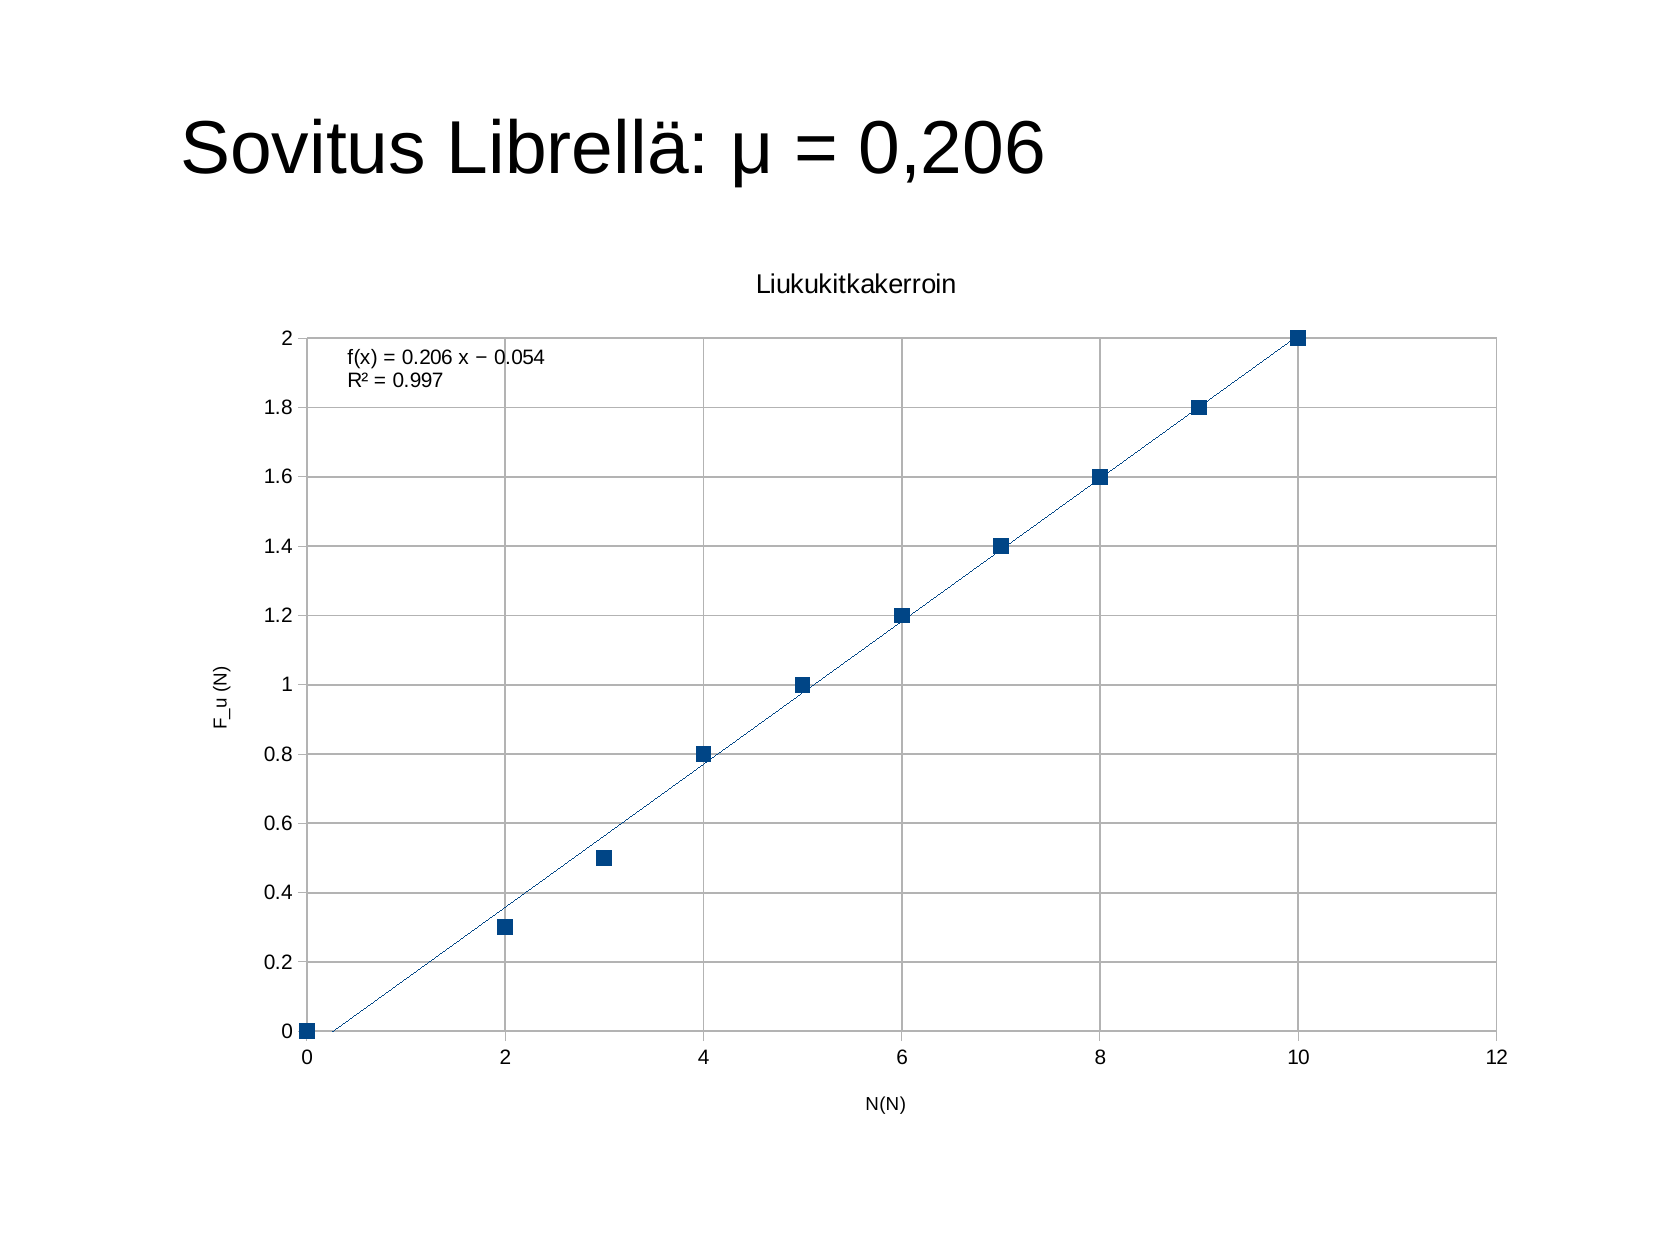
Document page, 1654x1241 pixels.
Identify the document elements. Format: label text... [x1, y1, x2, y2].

text_box Sovitus Librellä: μ = 0,206 [165, 94, 1382, 194]
chart [177, 236, 1535, 1146]
